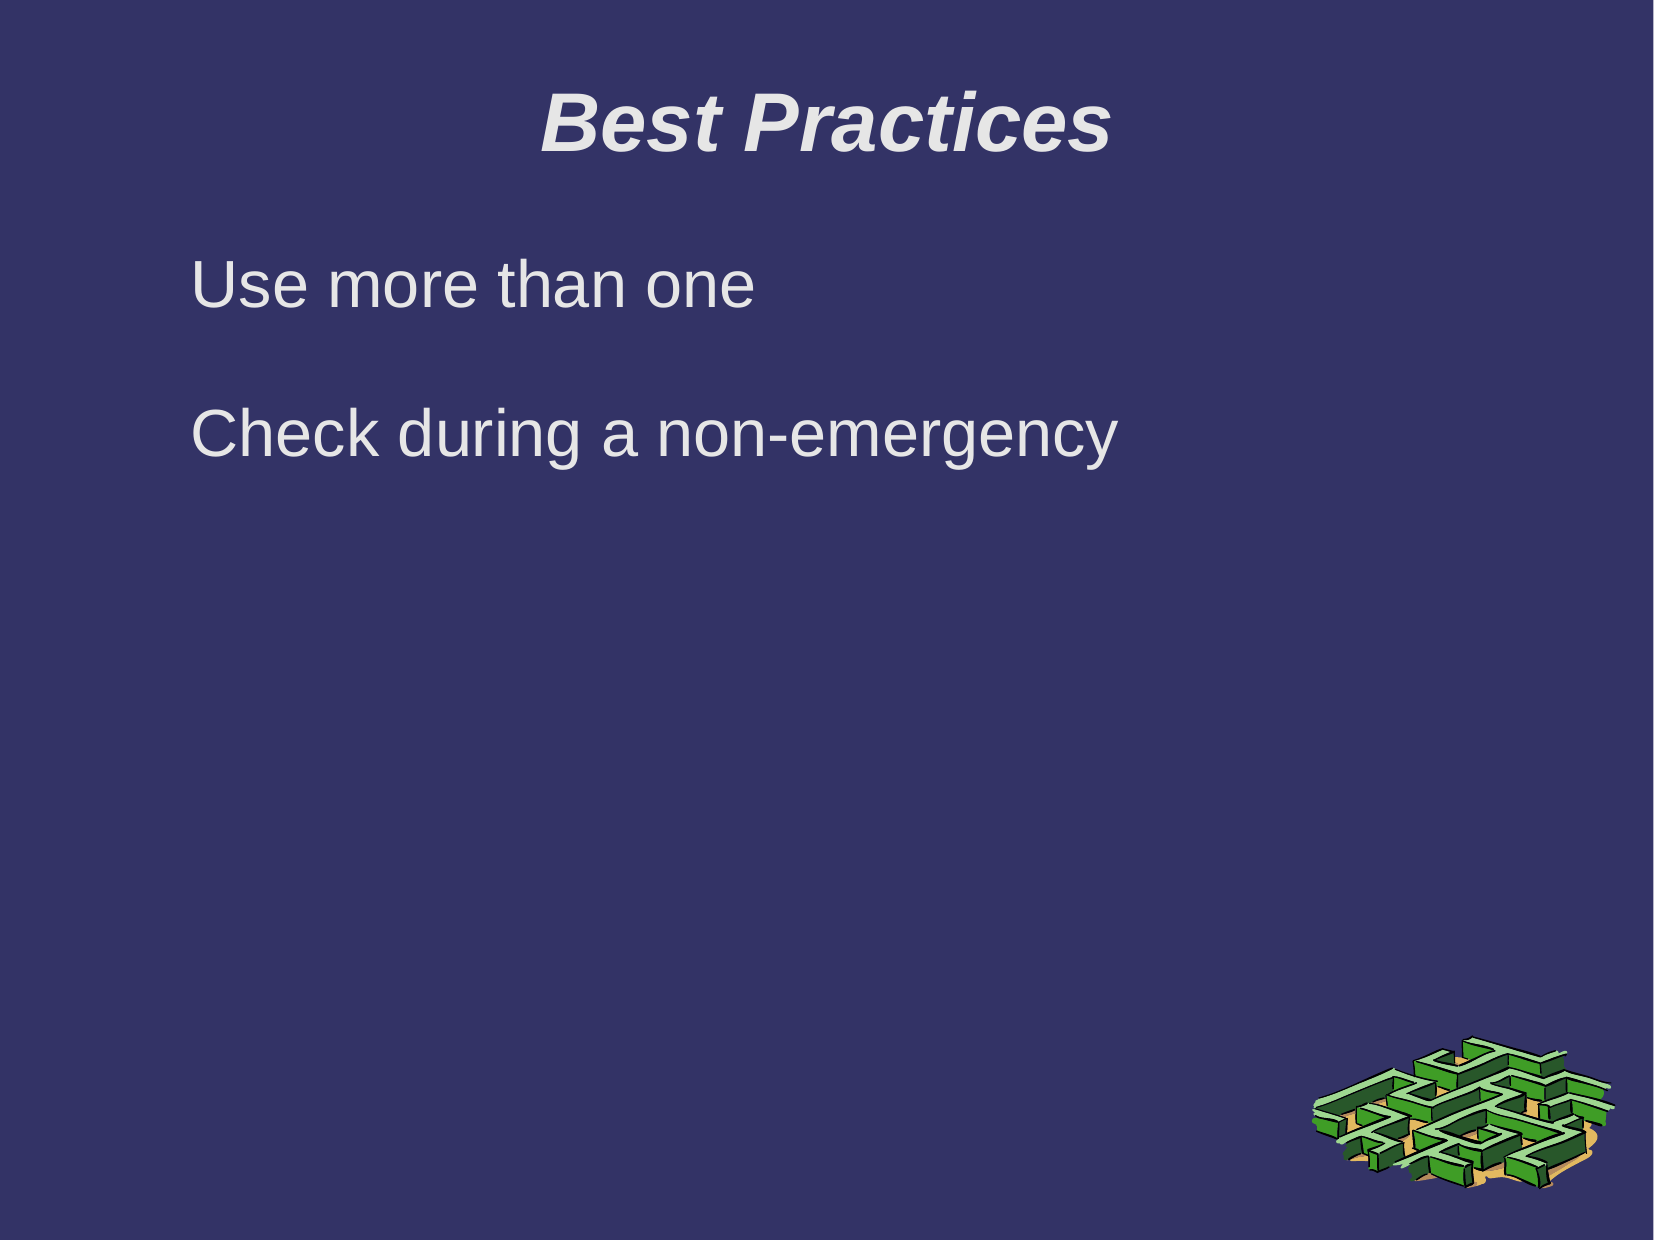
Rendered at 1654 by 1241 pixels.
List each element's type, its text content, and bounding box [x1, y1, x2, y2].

list Use more than one Check during a non-emergency [178, 246, 1570, 1029]
title Best Practices [121, 19, 1534, 227]
